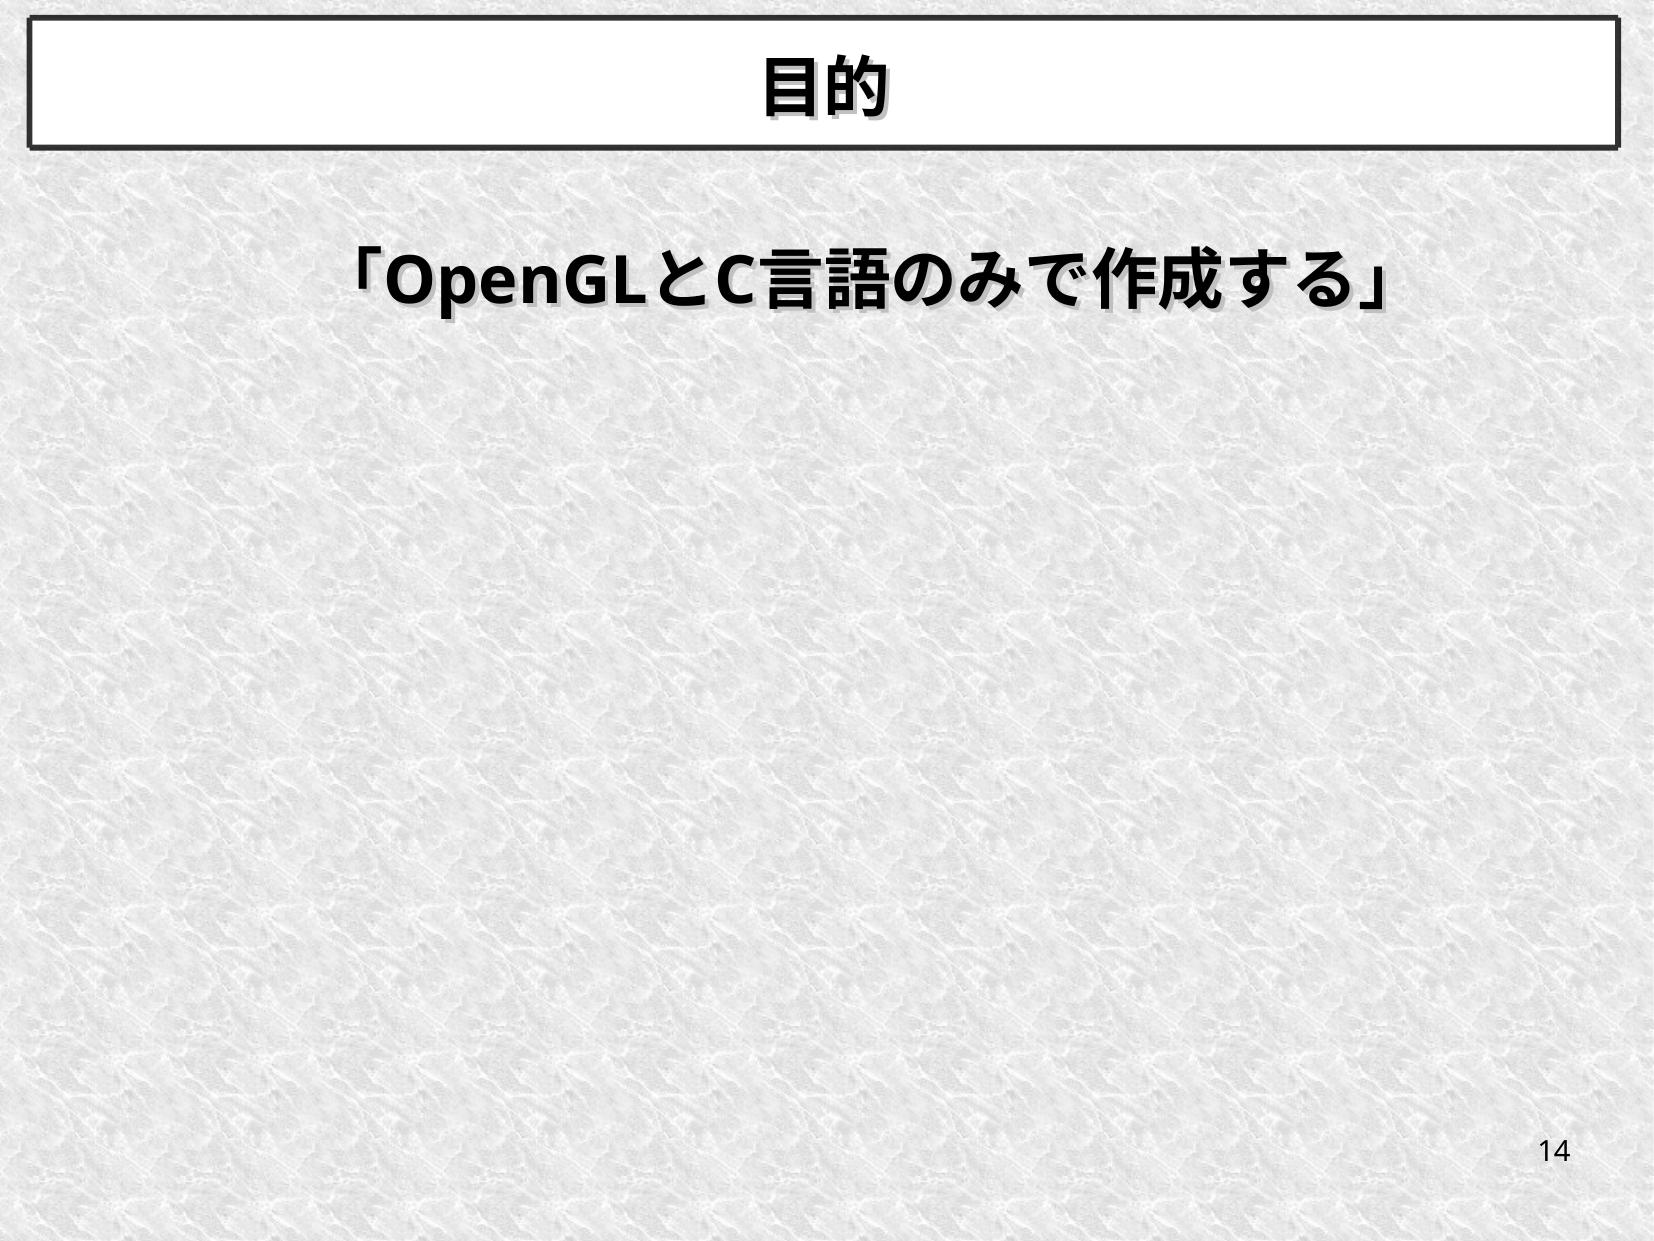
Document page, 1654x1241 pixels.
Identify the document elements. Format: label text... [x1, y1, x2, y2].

picture [0, 0, 1654, 1241]
text_box 目的 [29, 17, 1619, 148]
text_box 「OpenGLとC言語のみで作成する」 [301, 218, 1352, 307]
